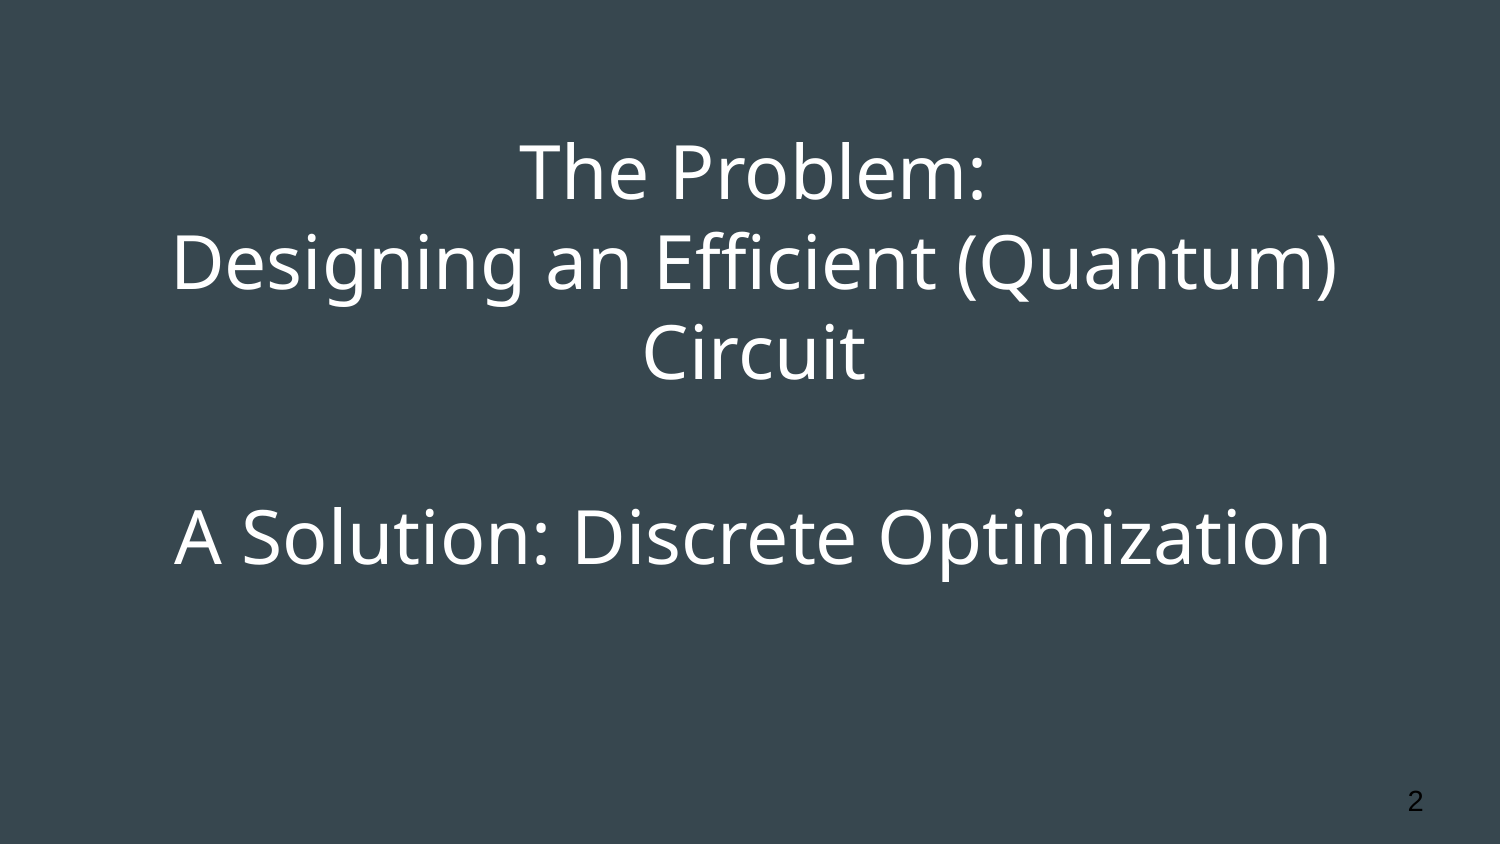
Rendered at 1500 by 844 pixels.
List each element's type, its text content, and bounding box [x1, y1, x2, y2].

title A Solution: Discrete Optimization [110, 463, 1399, 605]
title The Problem: Designing an Efficient (Quantum) Circuit [110, 188, 1399, 330]
slide_number <number> [1392, 767, 1483, 833]
